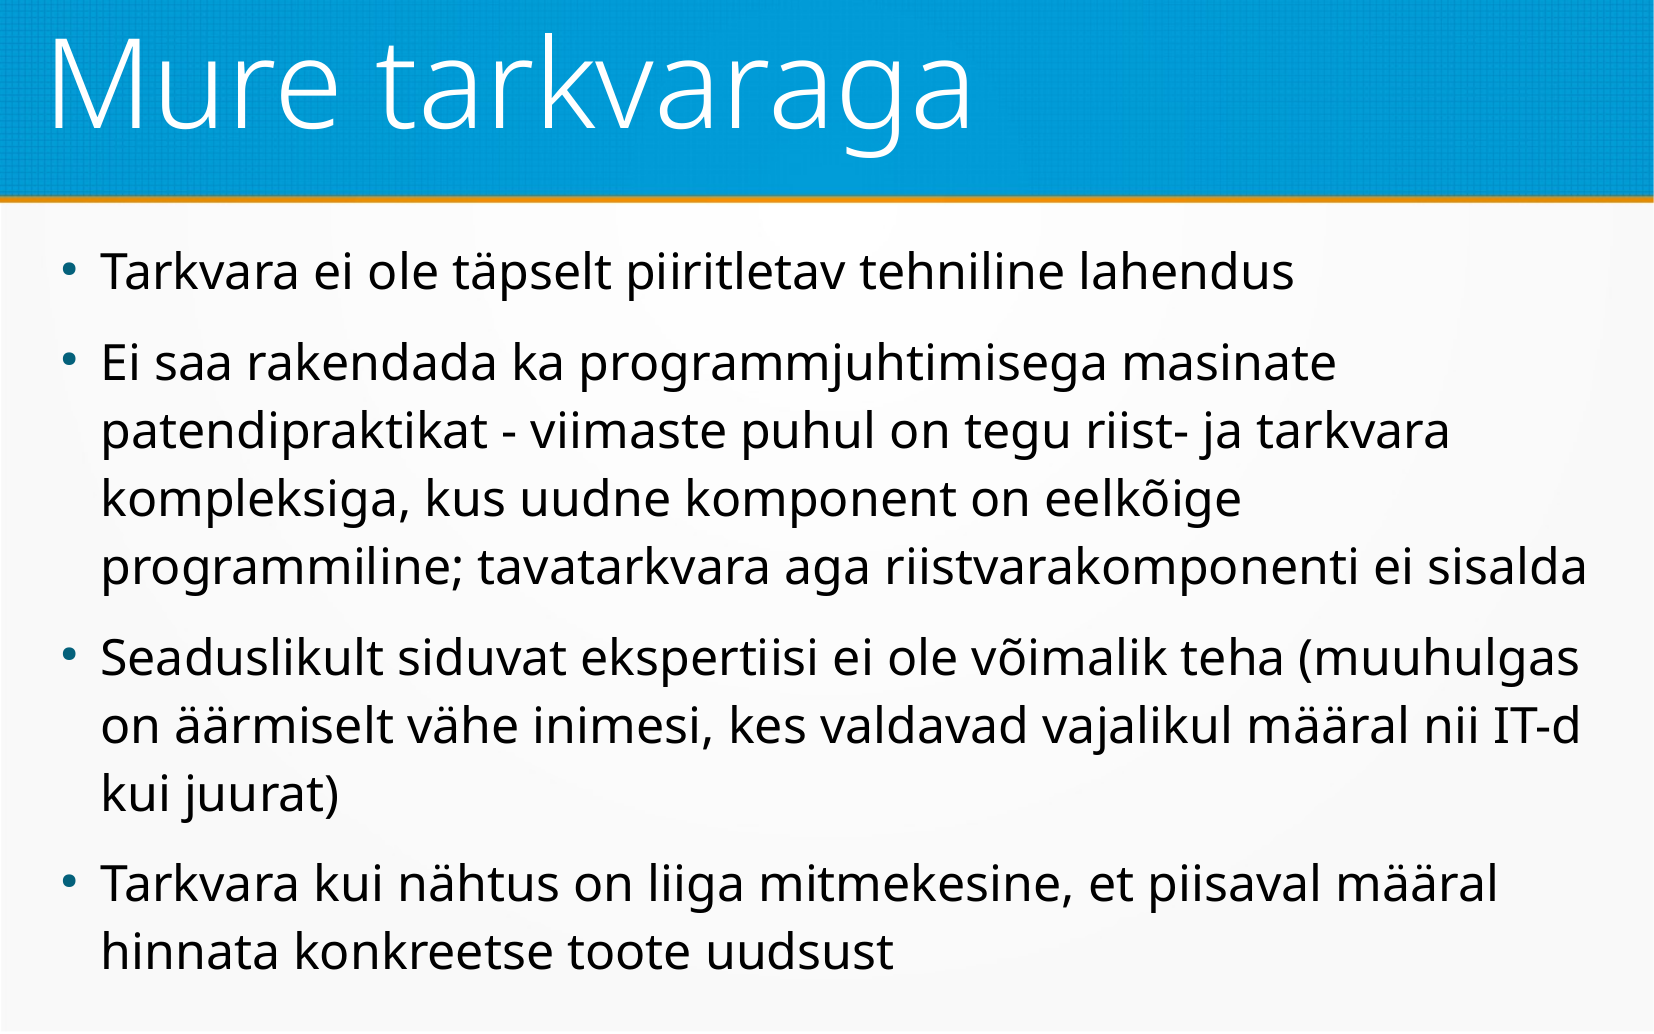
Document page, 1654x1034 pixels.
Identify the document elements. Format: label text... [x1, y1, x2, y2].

list Tarkvara ei ole täpselt piiritletav tehniline lahendus Ei saa rakendada ka programmjuhtimisega masinate patendipraktikat - viimaste puhul on tegu riist- ja tarkvara kompleksiga, kus uudne komponent on eelkõige programmiline; tavatarkvara aga riistvarakomponenti ei sisalda Seaduslikult siduvat ekspertiisi ei ole võimalik teha (muuhulgas on äärmiselt vähe inimesi, kes valdavad vajalikul määral nii IT-d kui juurat) Tarkvara kui nähtus on liiga mitmekesine, et piisaval määral hinnata konkreetse toote uudsust [47, 236, 1607, 1002]
picture [0, 195, 1654, 1034]
title Mure tarkvaraga [43, 0, 1619, 166]
